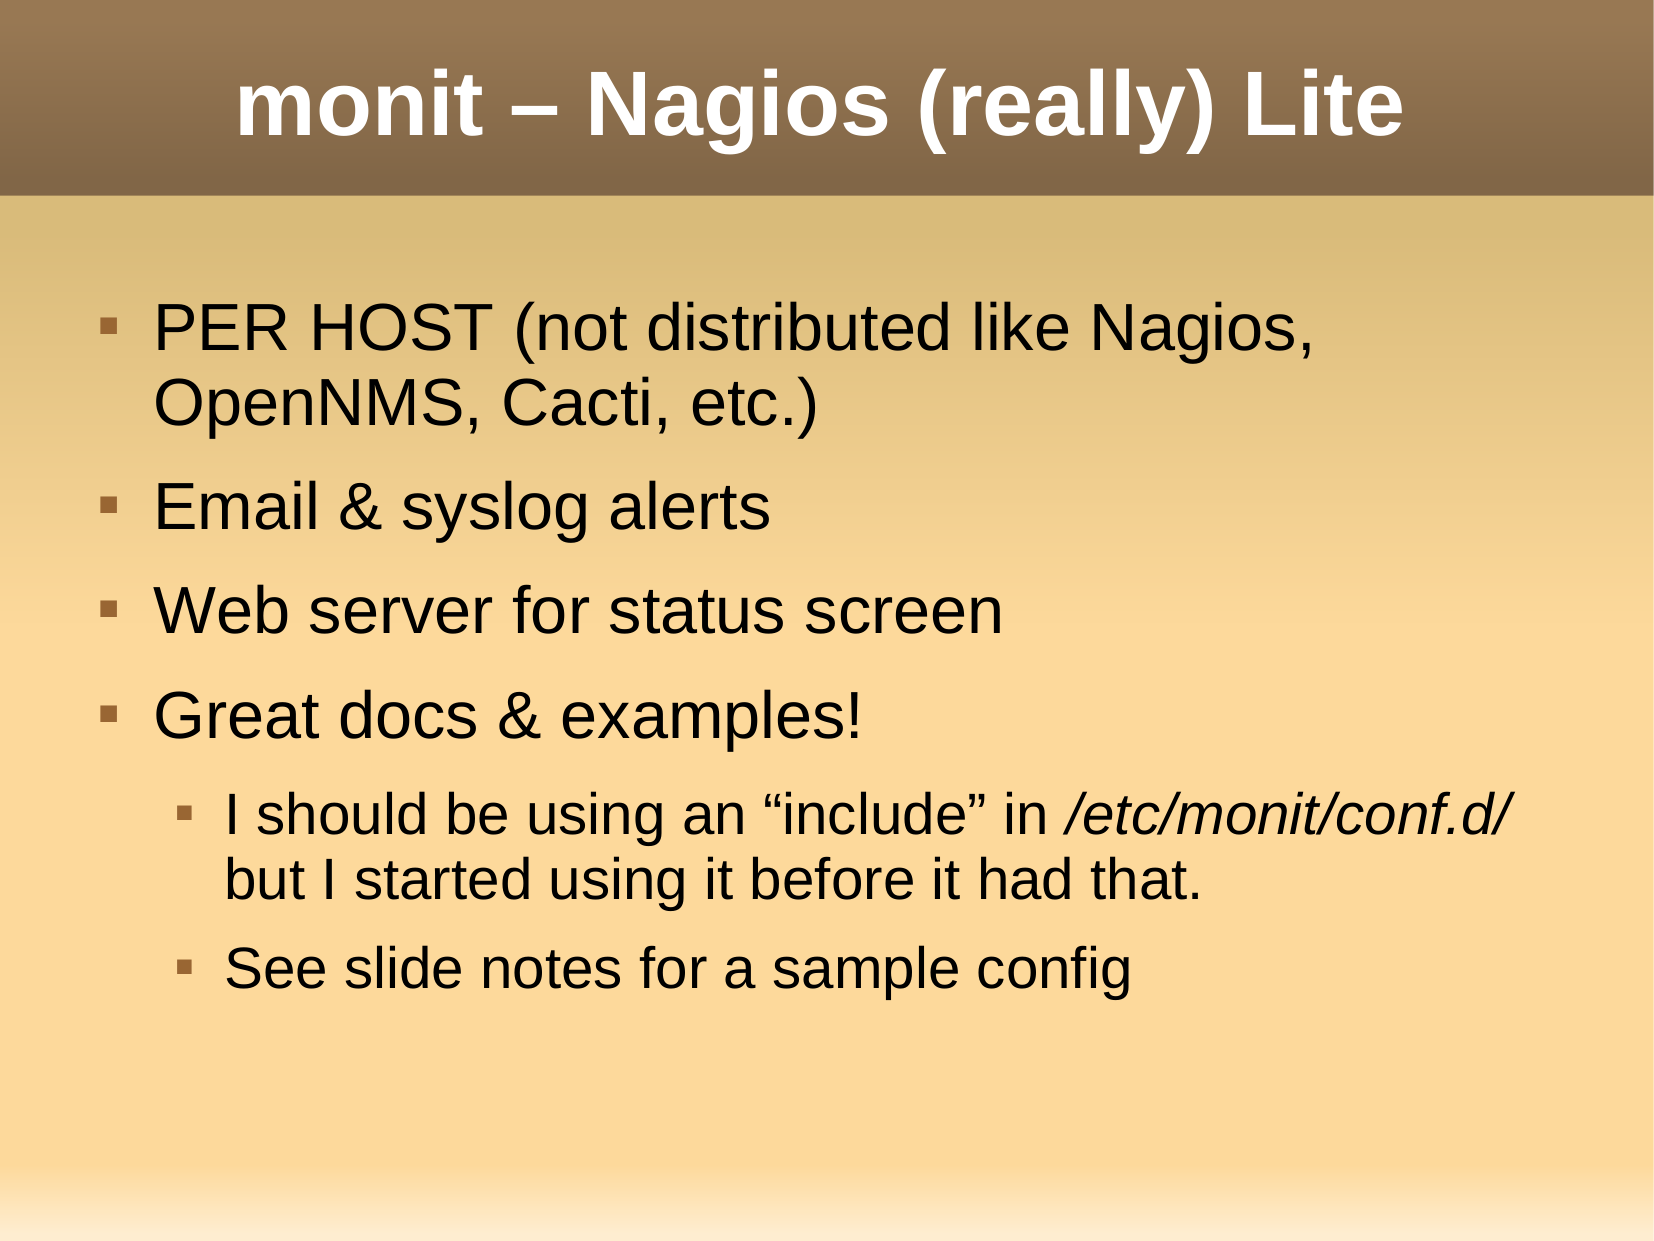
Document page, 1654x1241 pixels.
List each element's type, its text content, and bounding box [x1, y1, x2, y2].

picture [0, 0, 1654, 1241]
title monit – Nagios (really) Lite [76, 7, 1565, 200]
list PER HOST (not distributed like Nagios, OpenNMS, Cacti, etc.) Email & syslog alerts Web server for status screen Great docs & examples! I should be using an “include” in /etc/monit/conf.d/ but I started using it before it had that. See slide notes for a sample config [82, 290, 1571, 1109]
